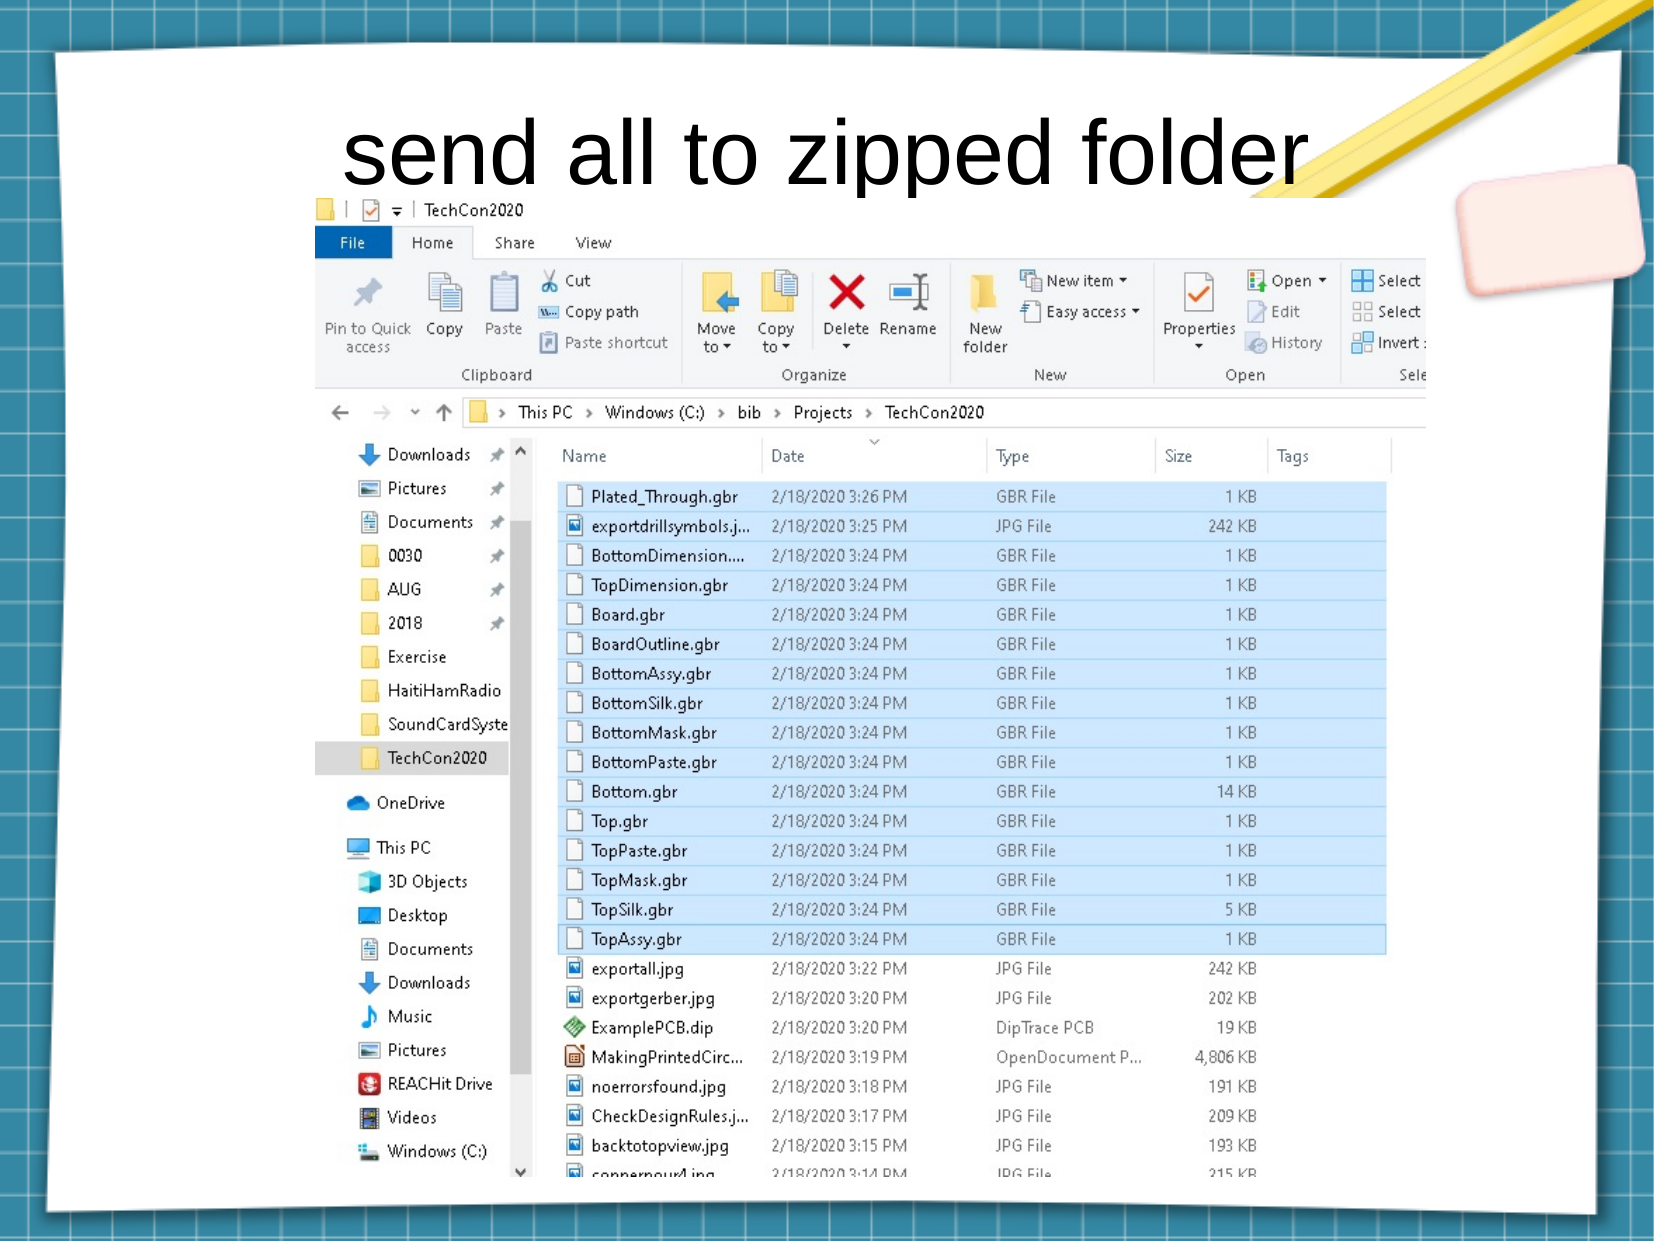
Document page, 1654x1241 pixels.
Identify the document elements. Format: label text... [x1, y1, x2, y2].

title send all to zipped folder [82, 49, 1571, 257]
picture [0, 0, 1654, 1241]
